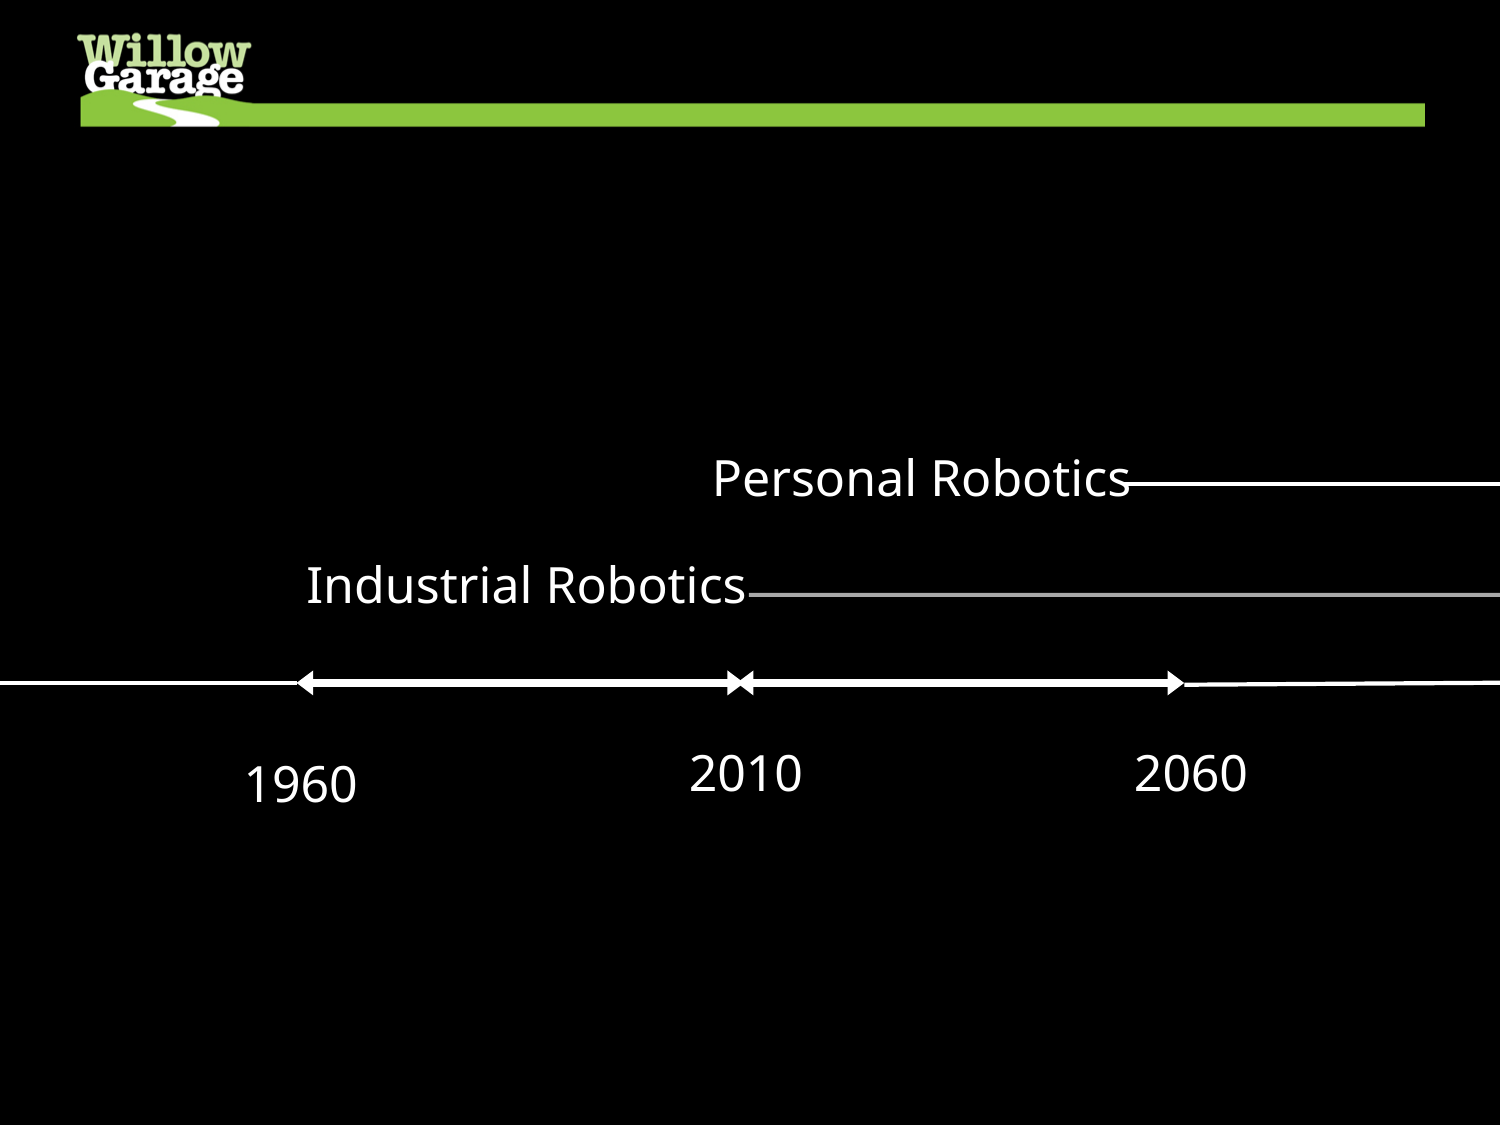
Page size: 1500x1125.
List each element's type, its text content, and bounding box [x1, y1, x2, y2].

picture [50, 0, 1425, 153]
text_box 2010 [688, 741, 803, 802]
text_box 1960 [243, 752, 358, 813]
text_box 2060 [1133, 741, 1249, 802]
text_box Personal Robotics [659, 445, 1132, 507]
text_box Industrial Robotics [306, 553, 748, 614]
